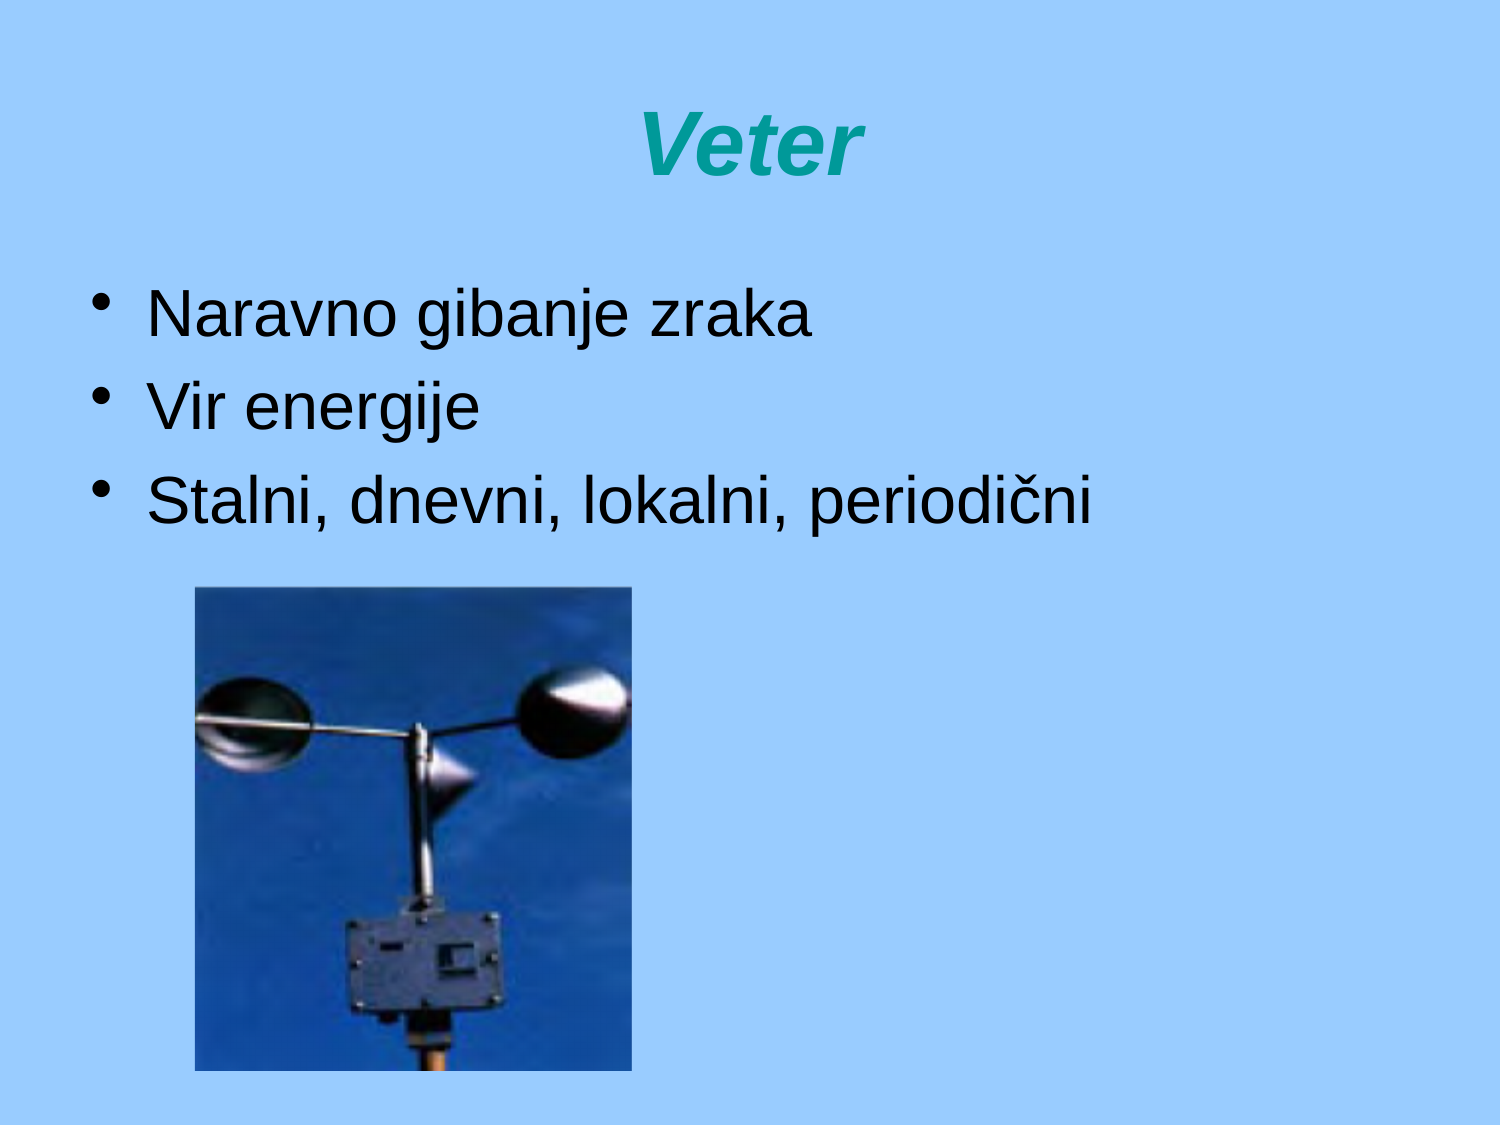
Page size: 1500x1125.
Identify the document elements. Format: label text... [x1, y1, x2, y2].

title Veter [75, 45, 1425, 233]
picture [194, 586, 632, 1071]
list Naravno gibanje zraka Vir energije Stalni, dnevni, lokalni, periodični [75, 262, 1425, 1005]
